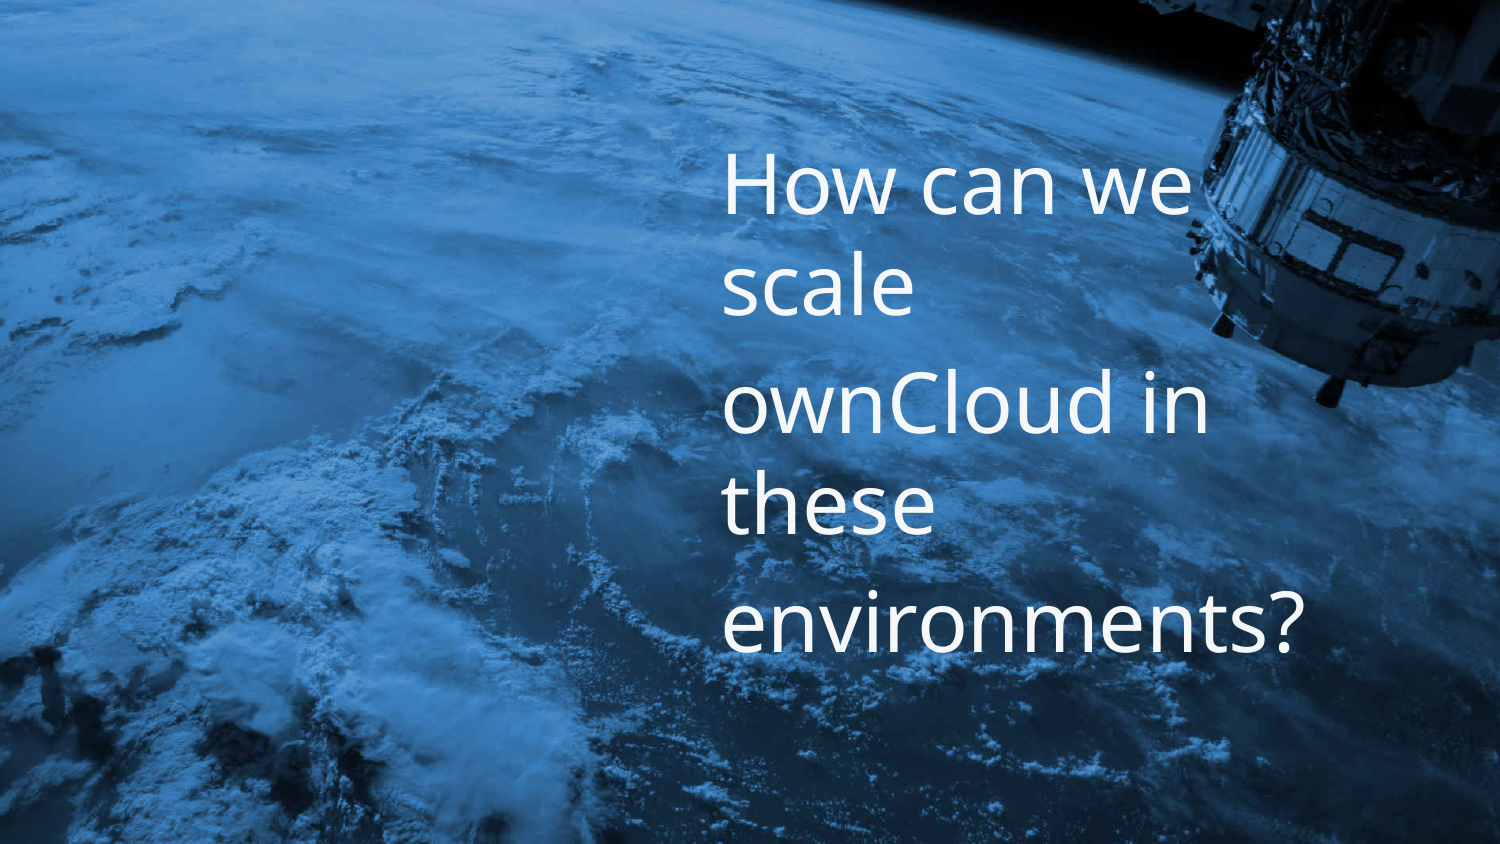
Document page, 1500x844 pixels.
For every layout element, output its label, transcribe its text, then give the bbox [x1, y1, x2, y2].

list How can we scale ownCloud in these environments? [720, 348, 1359, 451]
picture [0, 0, 1500, 844]
